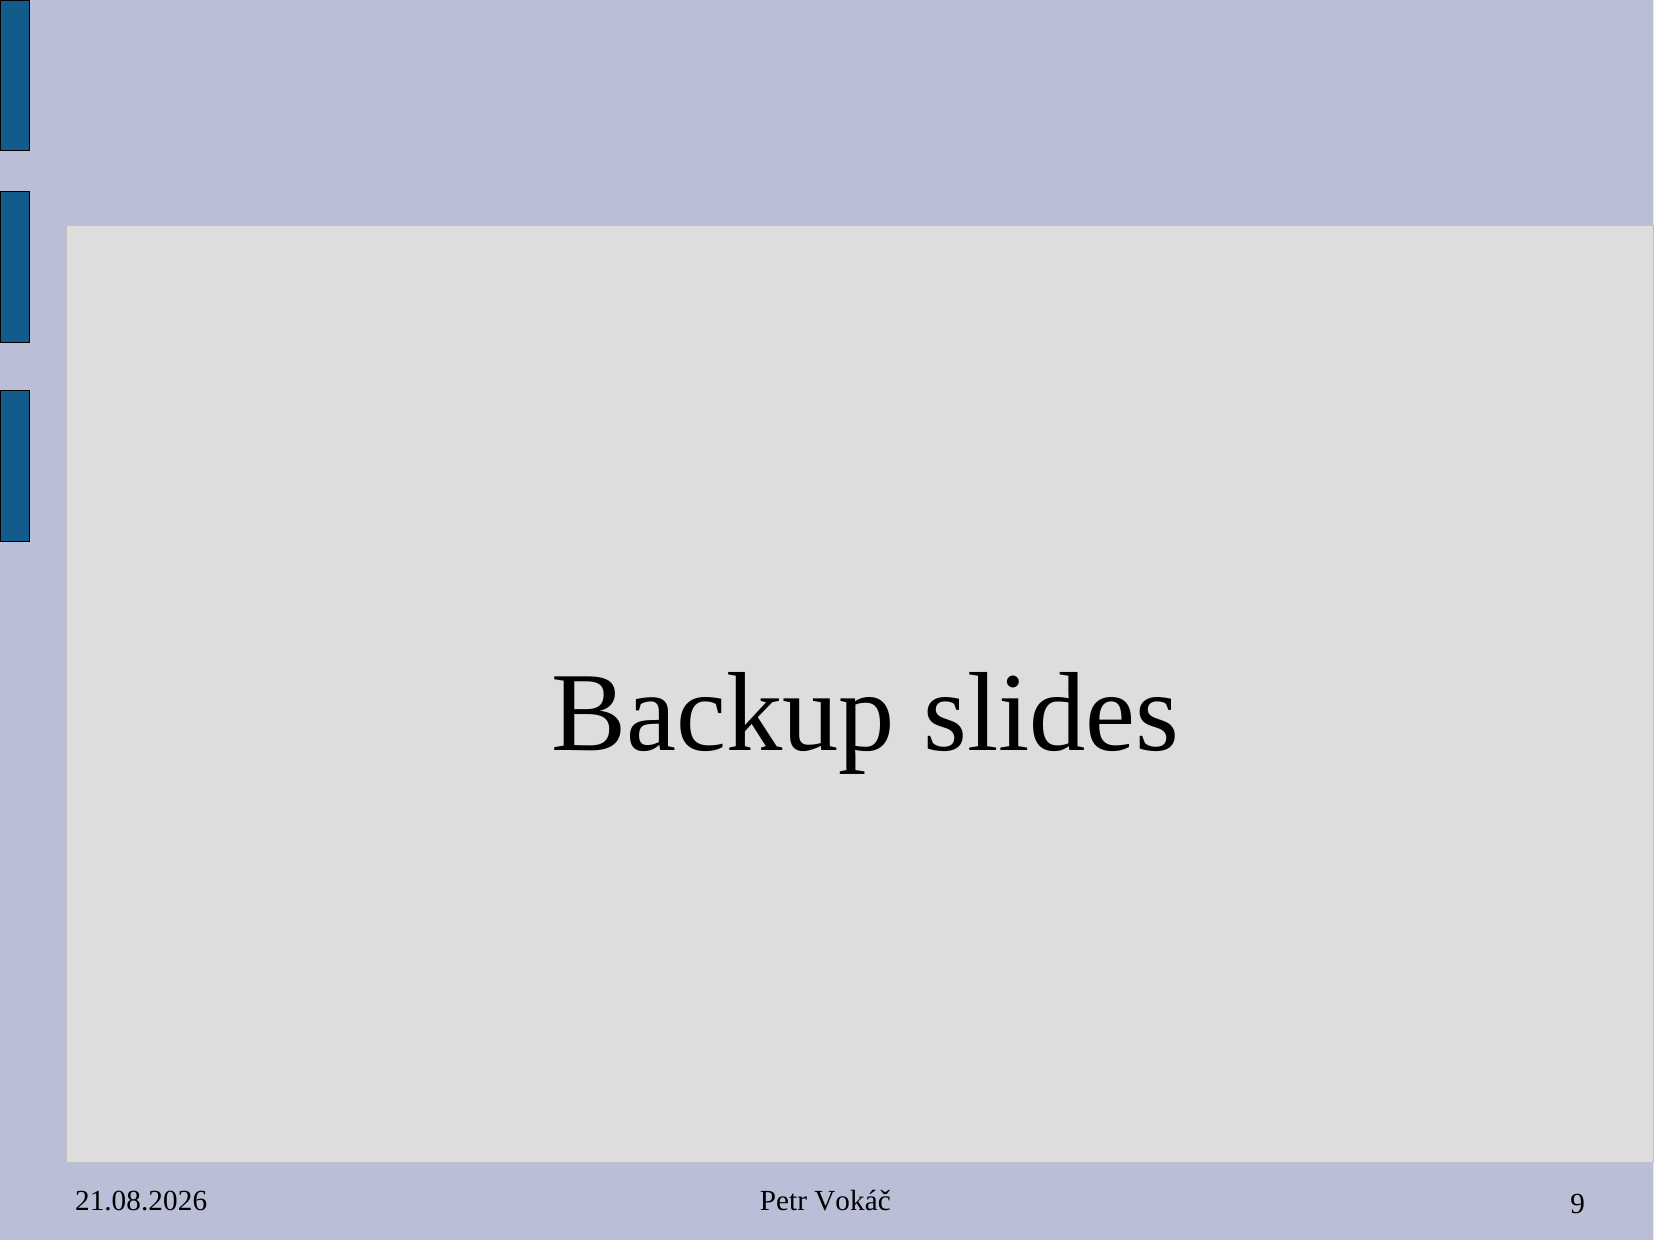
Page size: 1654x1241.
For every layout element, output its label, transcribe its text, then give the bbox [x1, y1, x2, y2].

subtitle Backup slides [121, 262, 1576, 1163]
